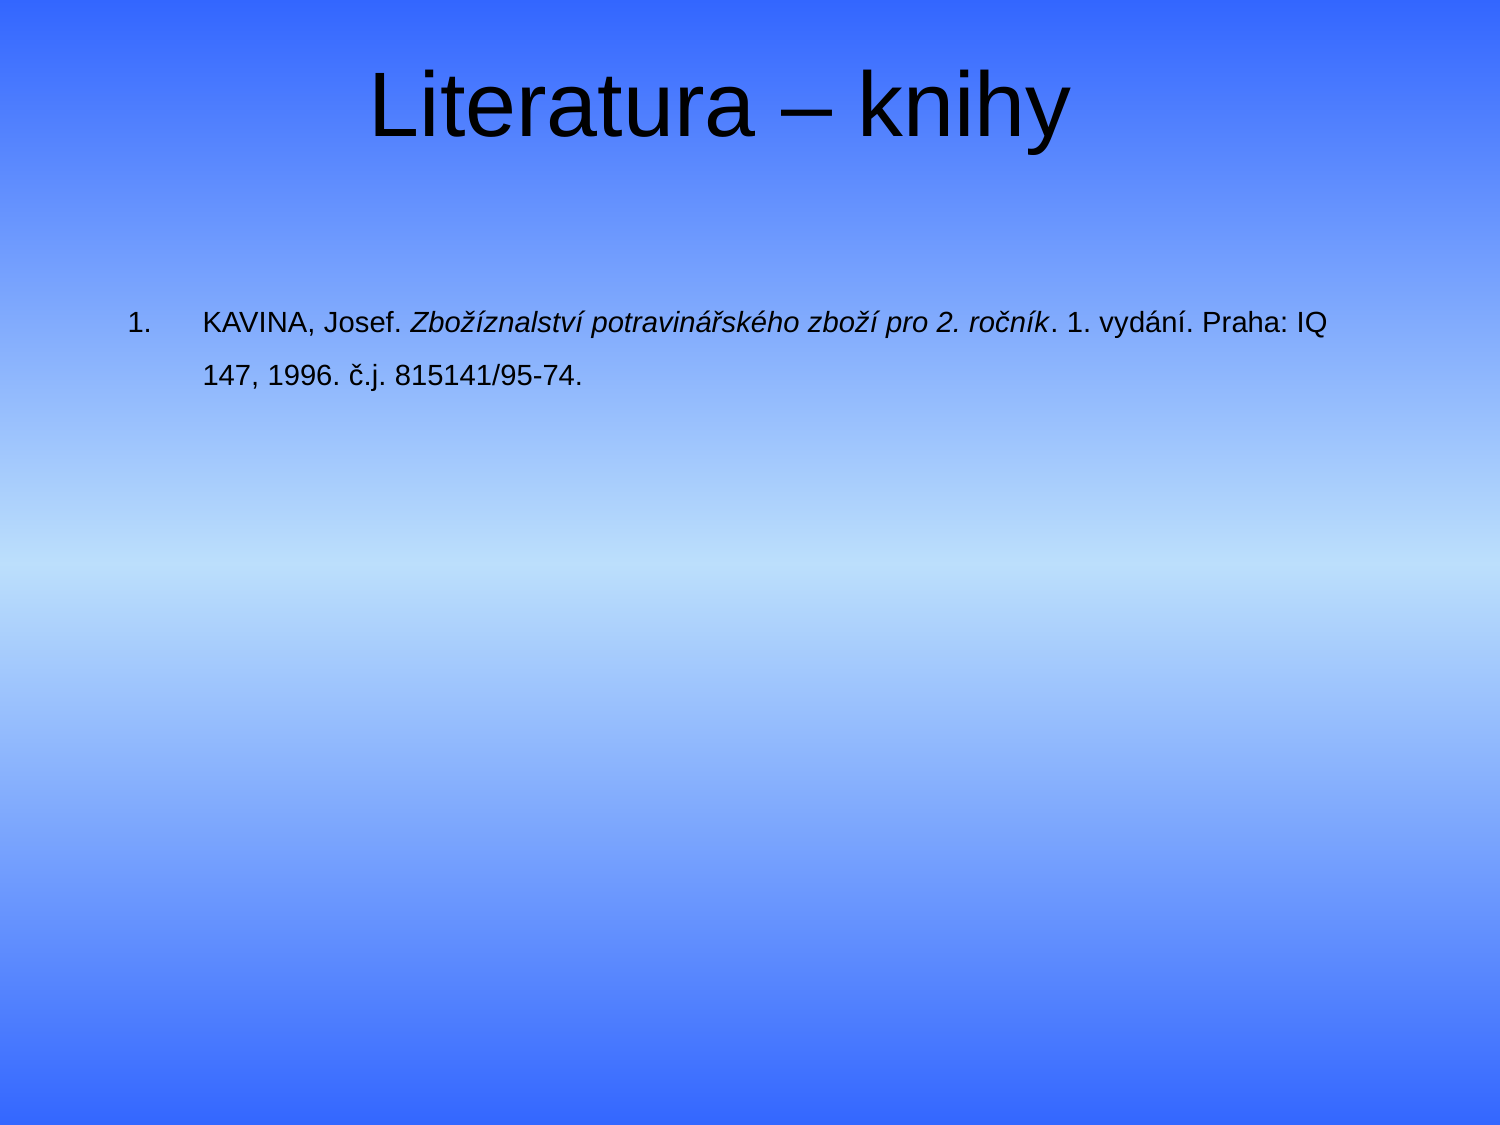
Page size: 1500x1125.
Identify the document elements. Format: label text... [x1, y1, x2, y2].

title Literatura – knihy [93, 35, 1348, 165]
list KAVINA, Josef. Zbožíznalství potravinářského zboží pro 2. ročník. 1. vydání. Praha: IQ 147, 1996. č.j. 815141/95-74. [112, 278, 1388, 977]
